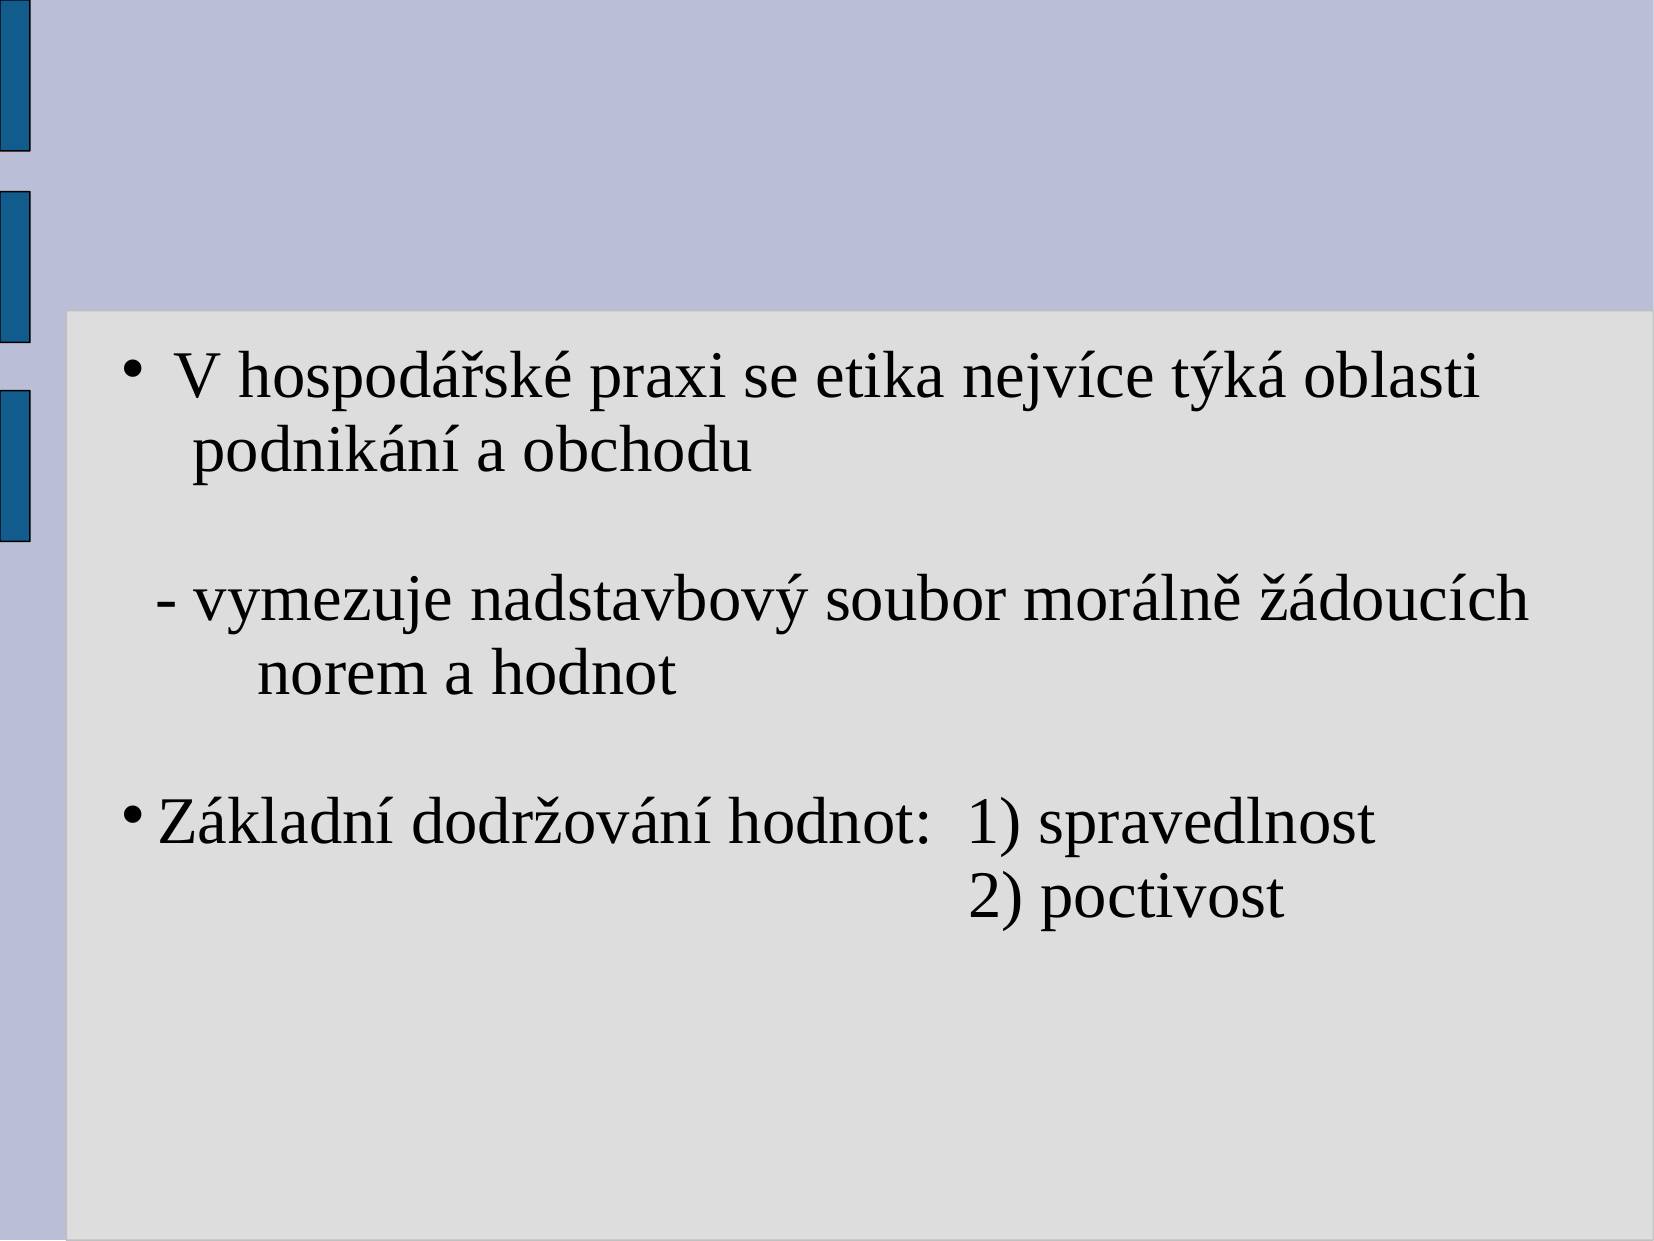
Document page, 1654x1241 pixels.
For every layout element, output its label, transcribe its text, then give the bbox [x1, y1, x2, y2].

subtitle V hospodářské praxi se etika nejvíce týká oblasti podnikání a obchodu - vymezuje nadstavbový soubor morálně žádoucích norem a hodnot Základní dodržování hodnot: 1) spravedlnost 2) poctivost [121, 147, 1534, 1119]
